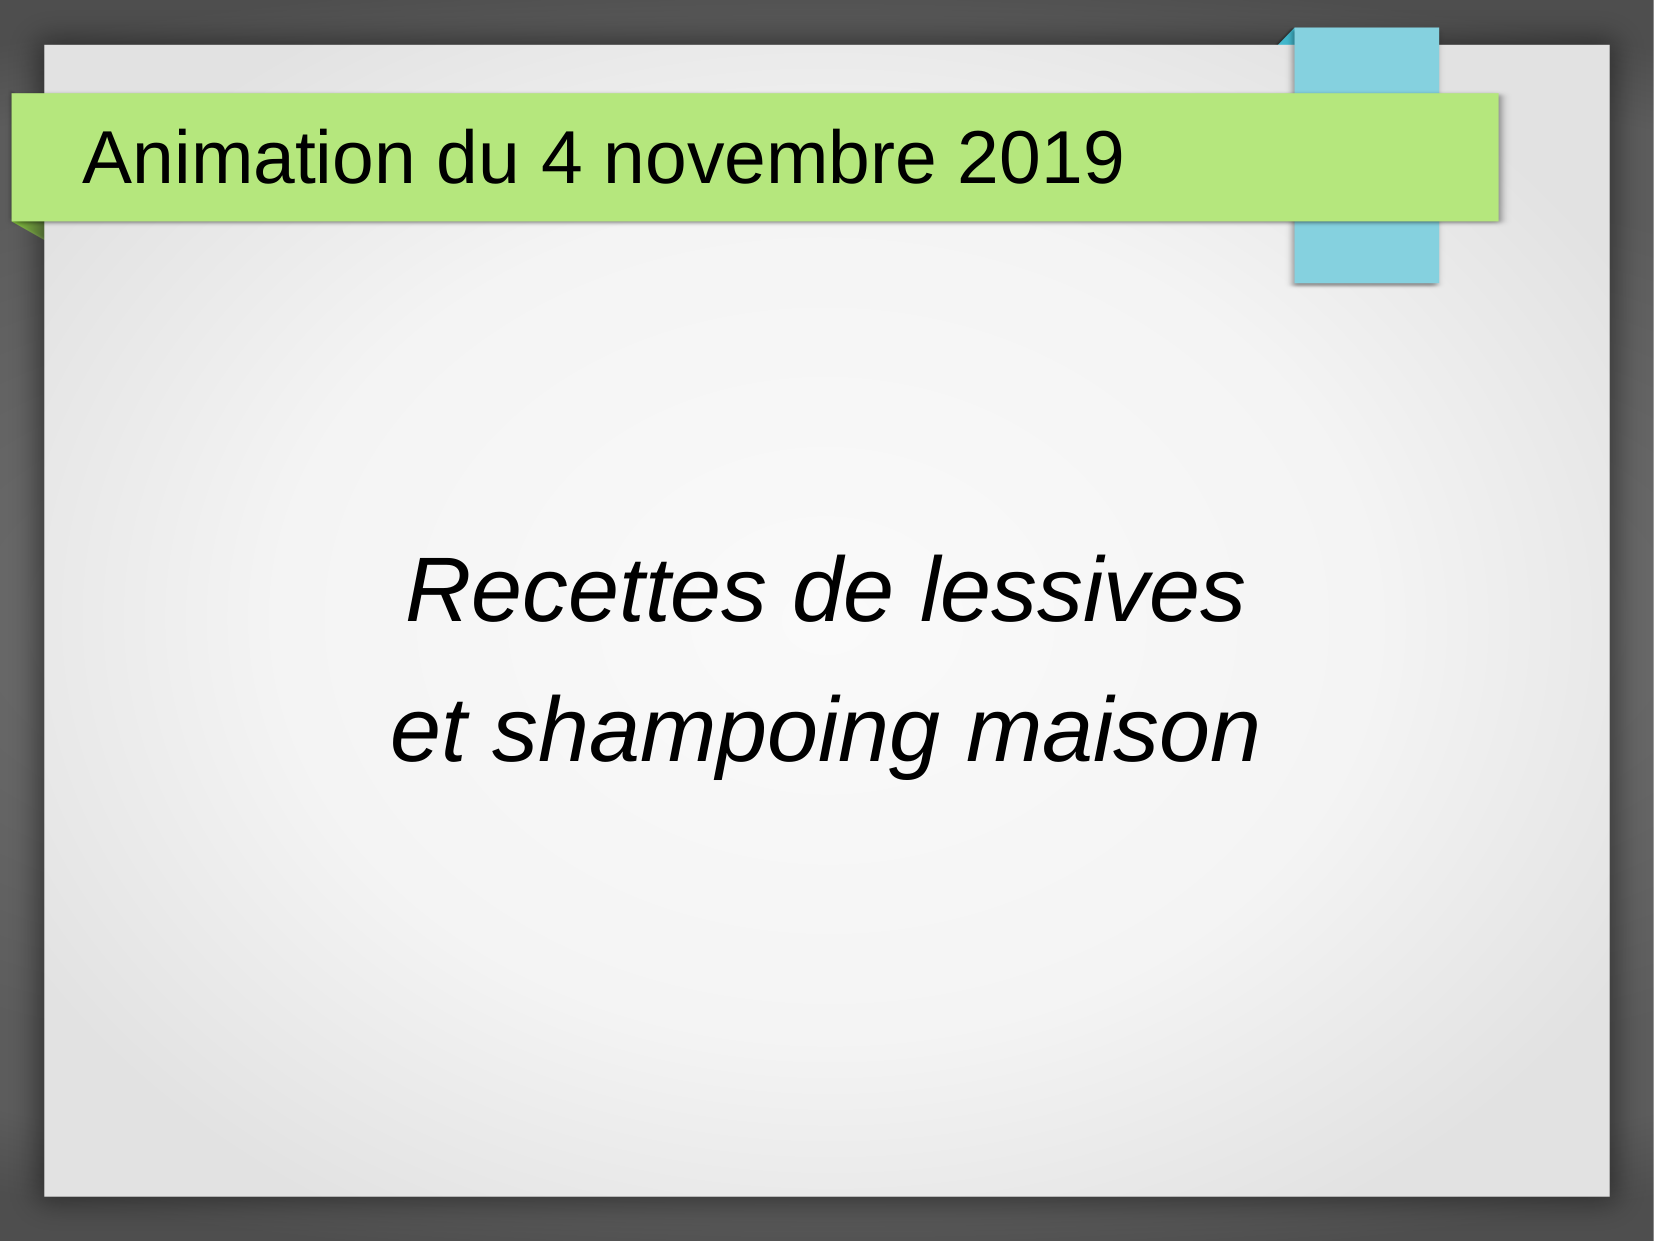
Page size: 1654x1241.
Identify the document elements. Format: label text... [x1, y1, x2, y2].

title Animation du 4 novembre 2019 [82, 94, 1264, 213]
subtitle Recettes de lessives et shampoing maison [82, 295, 1571, 1015]
